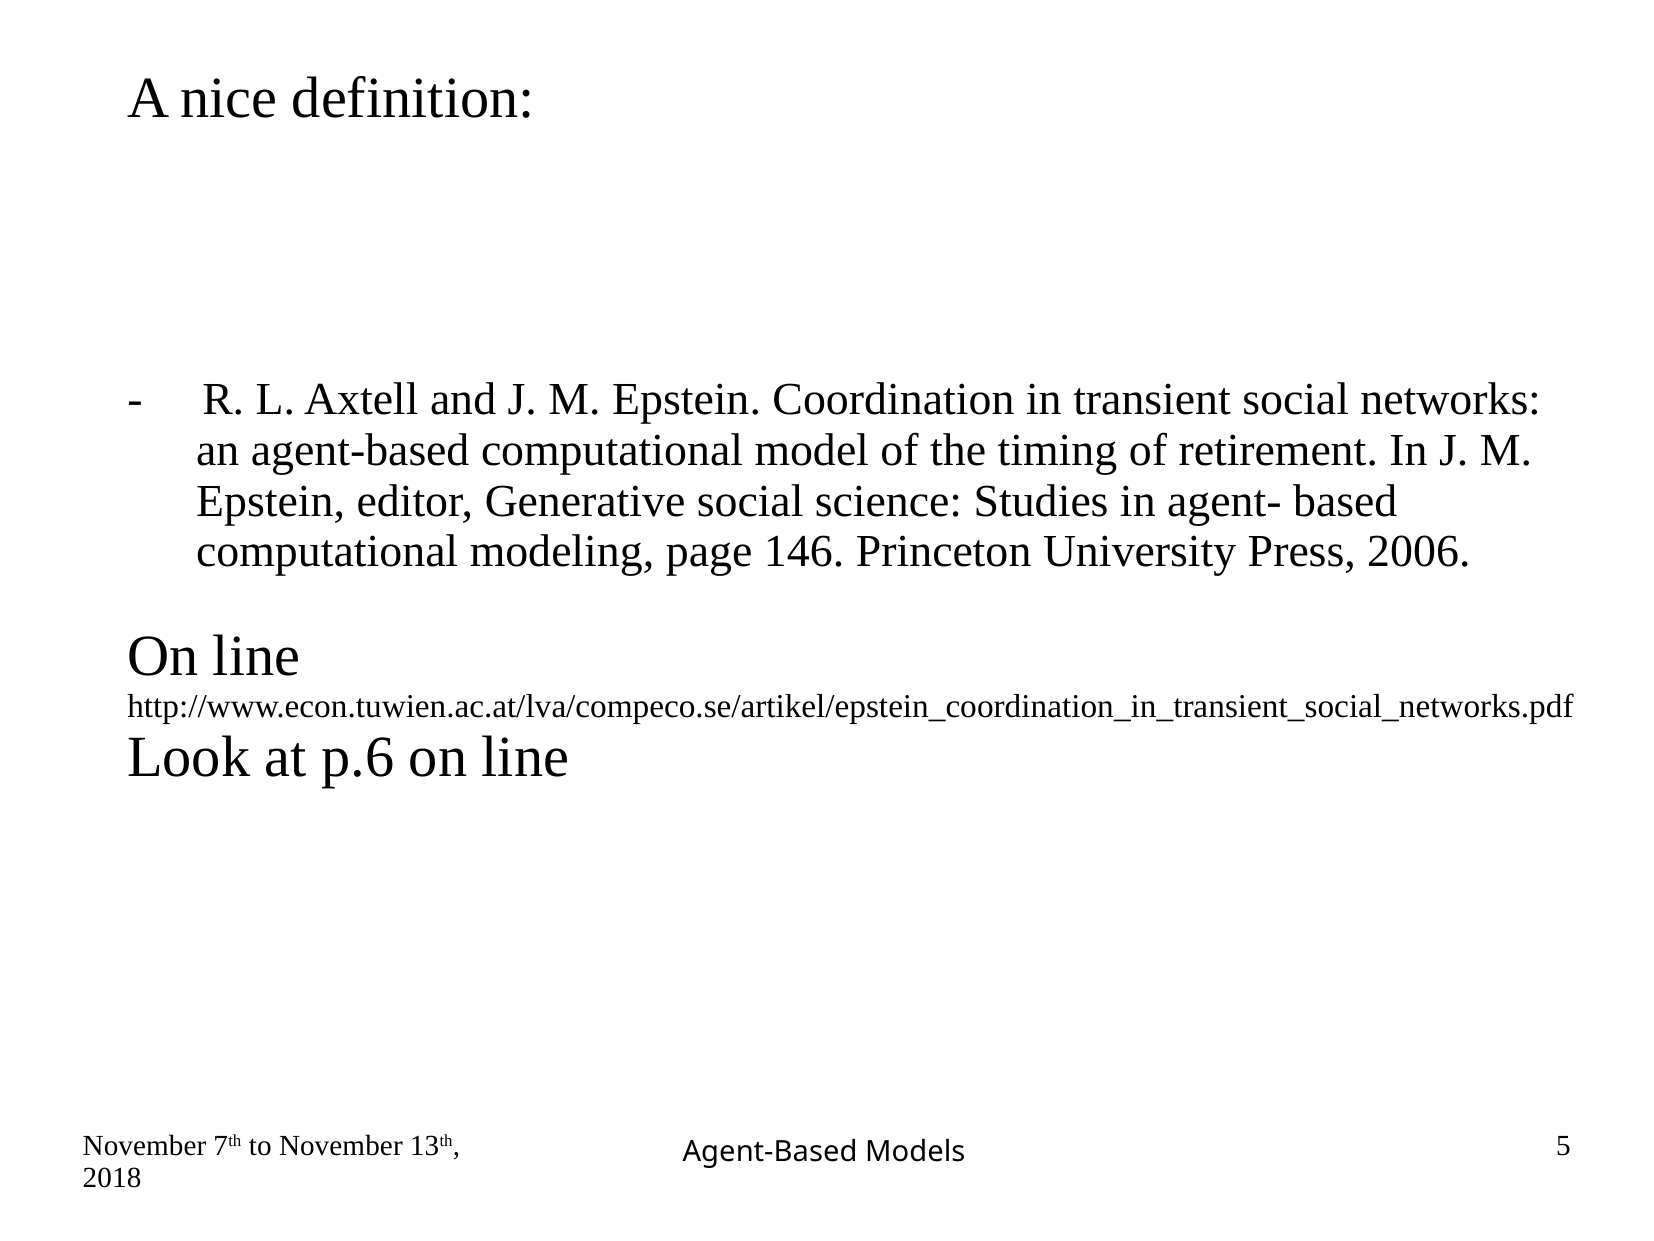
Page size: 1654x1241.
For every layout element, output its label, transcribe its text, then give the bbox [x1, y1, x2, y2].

text_box A nice definition: - R. L. Axtell and J. M. Epstein. Coordination in transient social networks: an agent-based computational model of the timing of retirement. In J. M. Epstein, editor, Generative social science: Studies in agent- based computational modeling, page 146. Princeton University Press, 2006. On line http://www.econ.tuwien.ac.at/lva/compeco.se/artikel/epstein_coordination_in_transient_social_networks.pdf Look at p.6 on line [112, 57, 1654, 871]
